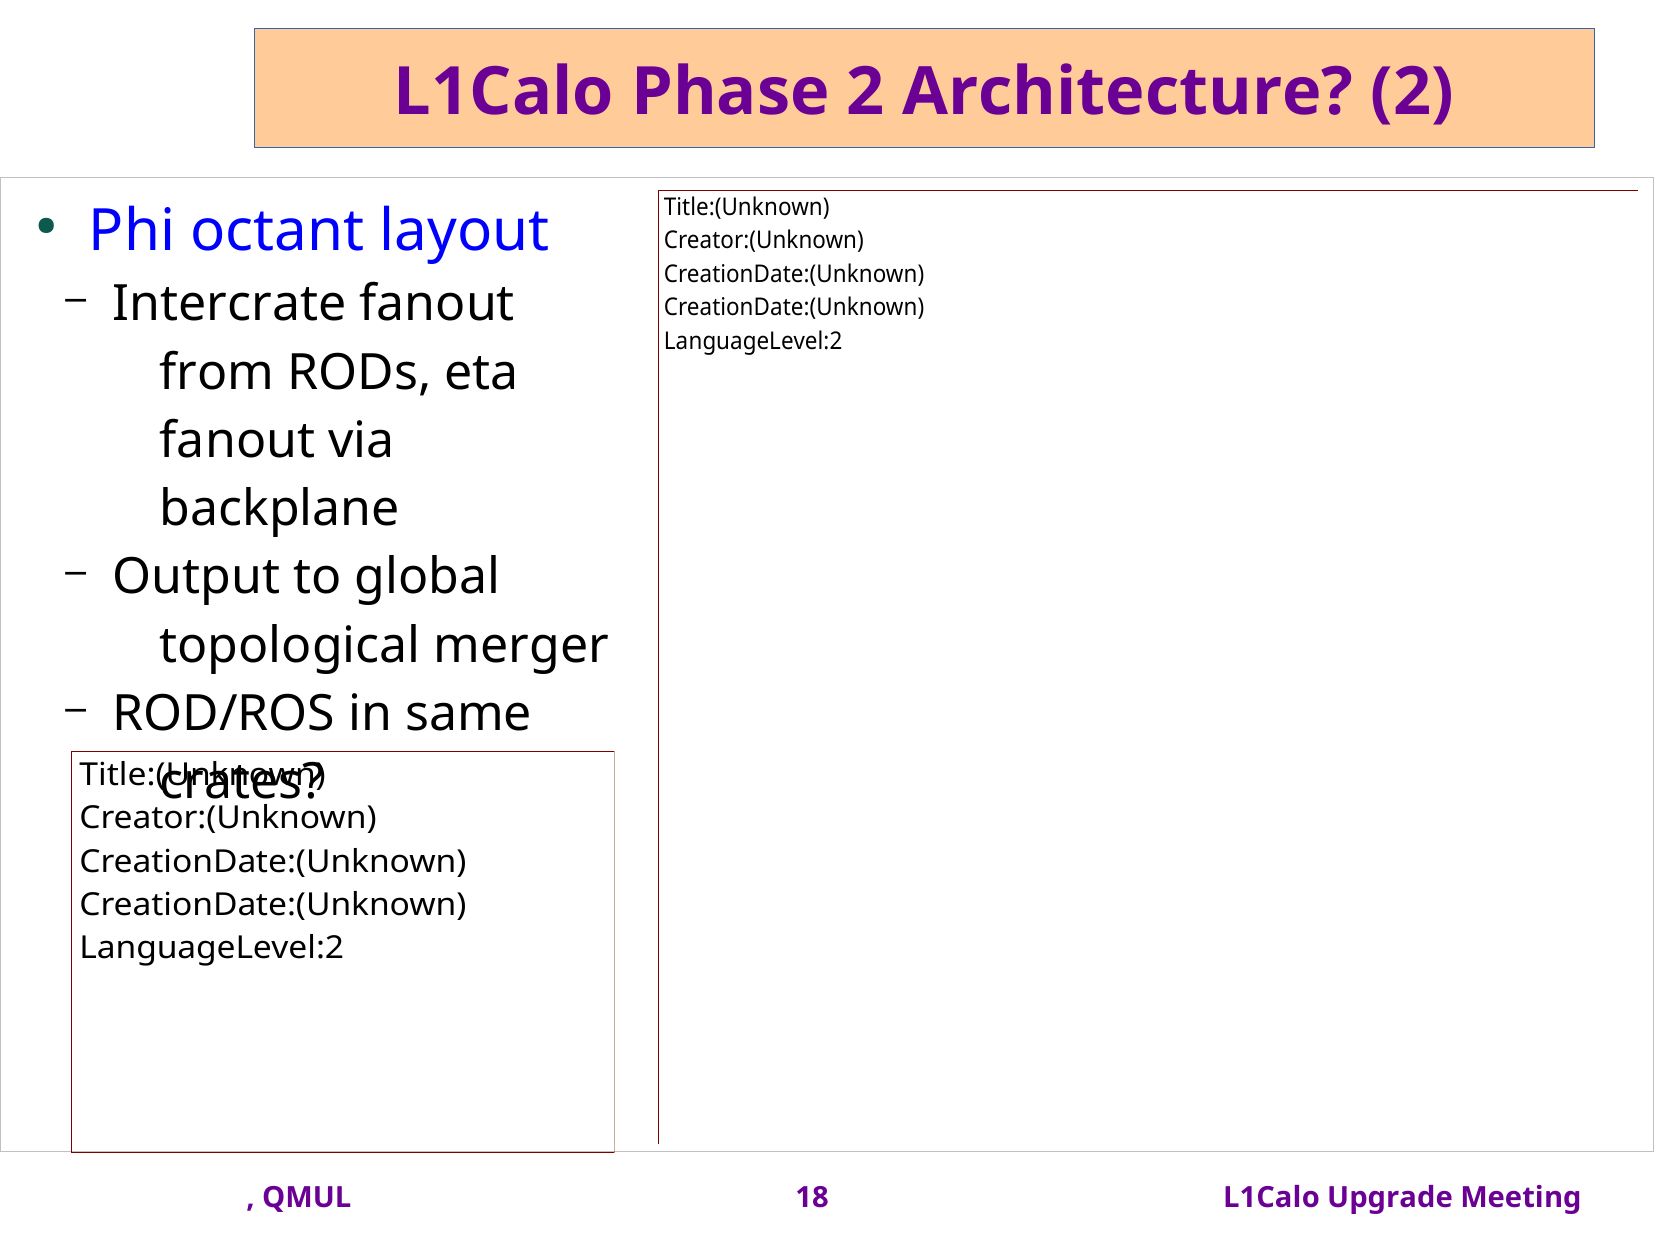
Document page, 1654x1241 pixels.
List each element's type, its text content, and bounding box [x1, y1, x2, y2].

title L1Calo Phase 2 Architecture? (2) [254, 28, 1595, 148]
picture [68, 749, 615, 1153]
list Phi octant layout Intercrate fanout from RODs, eta fanout via backplane Output to global topological merger ROD/ROS in same crates? [18, 188, 637, 1117]
picture [656, 188, 1638, 1144]
